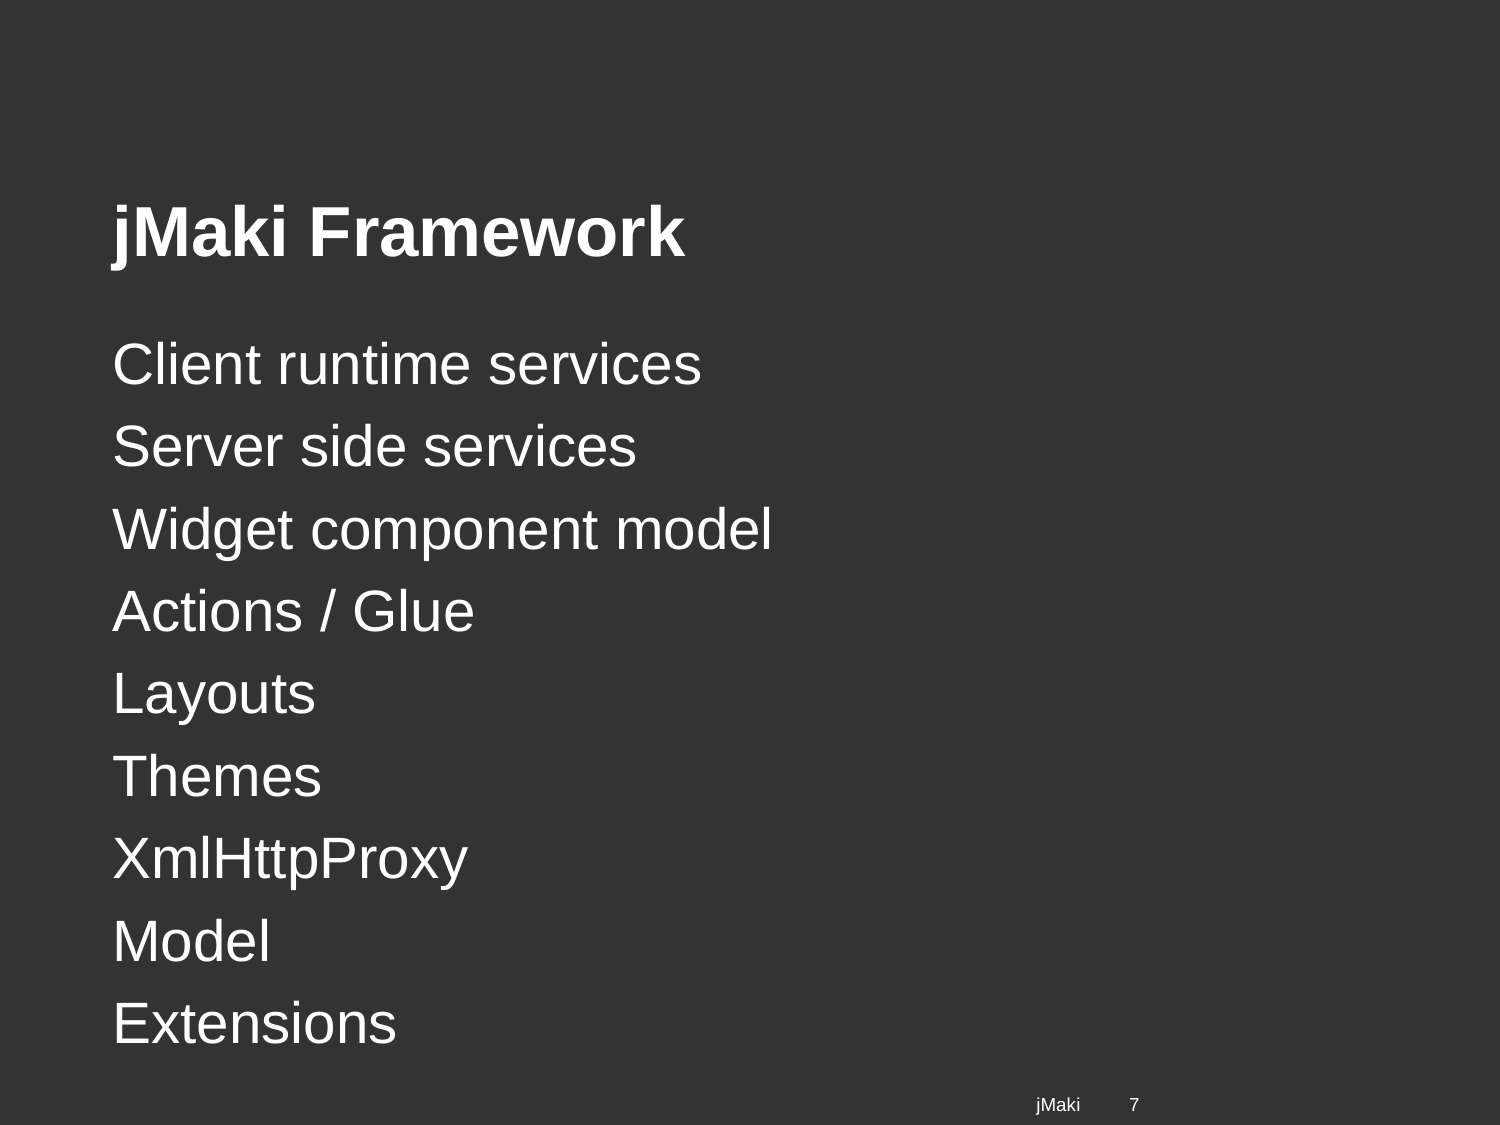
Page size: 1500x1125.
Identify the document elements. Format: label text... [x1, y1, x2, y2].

title jMaki Framework [112, 119, 1417, 271]
list Client runtime services Server side services Widget component model Actions / Glue Layouts Themes XmlHttpProxy Model Extensions [112, 337, 1463, 1081]
